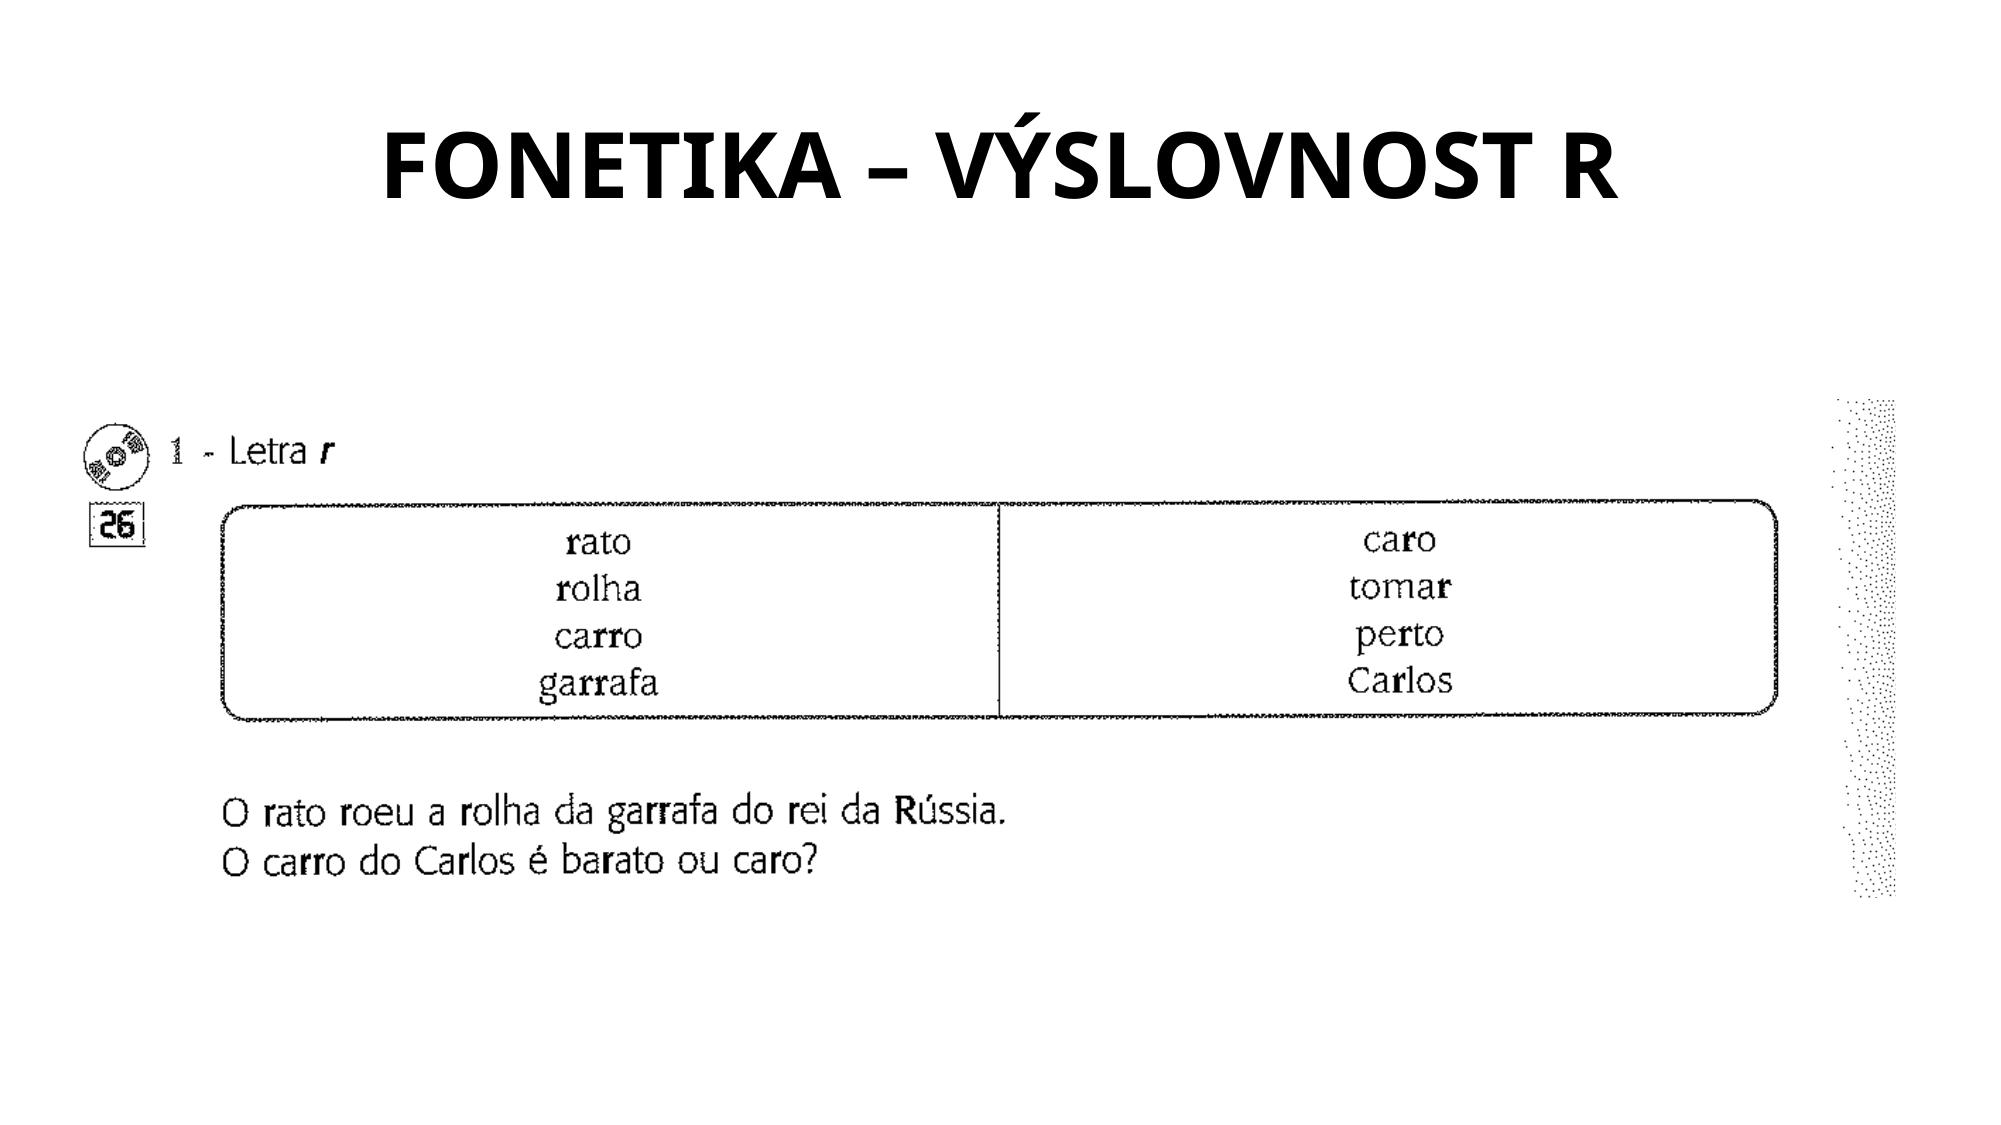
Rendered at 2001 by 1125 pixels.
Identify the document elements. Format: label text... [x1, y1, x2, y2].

title FONETIKA – VÝSLOVNOST R [137, 59, 1863, 278]
picture [47, 399, 1896, 898]
